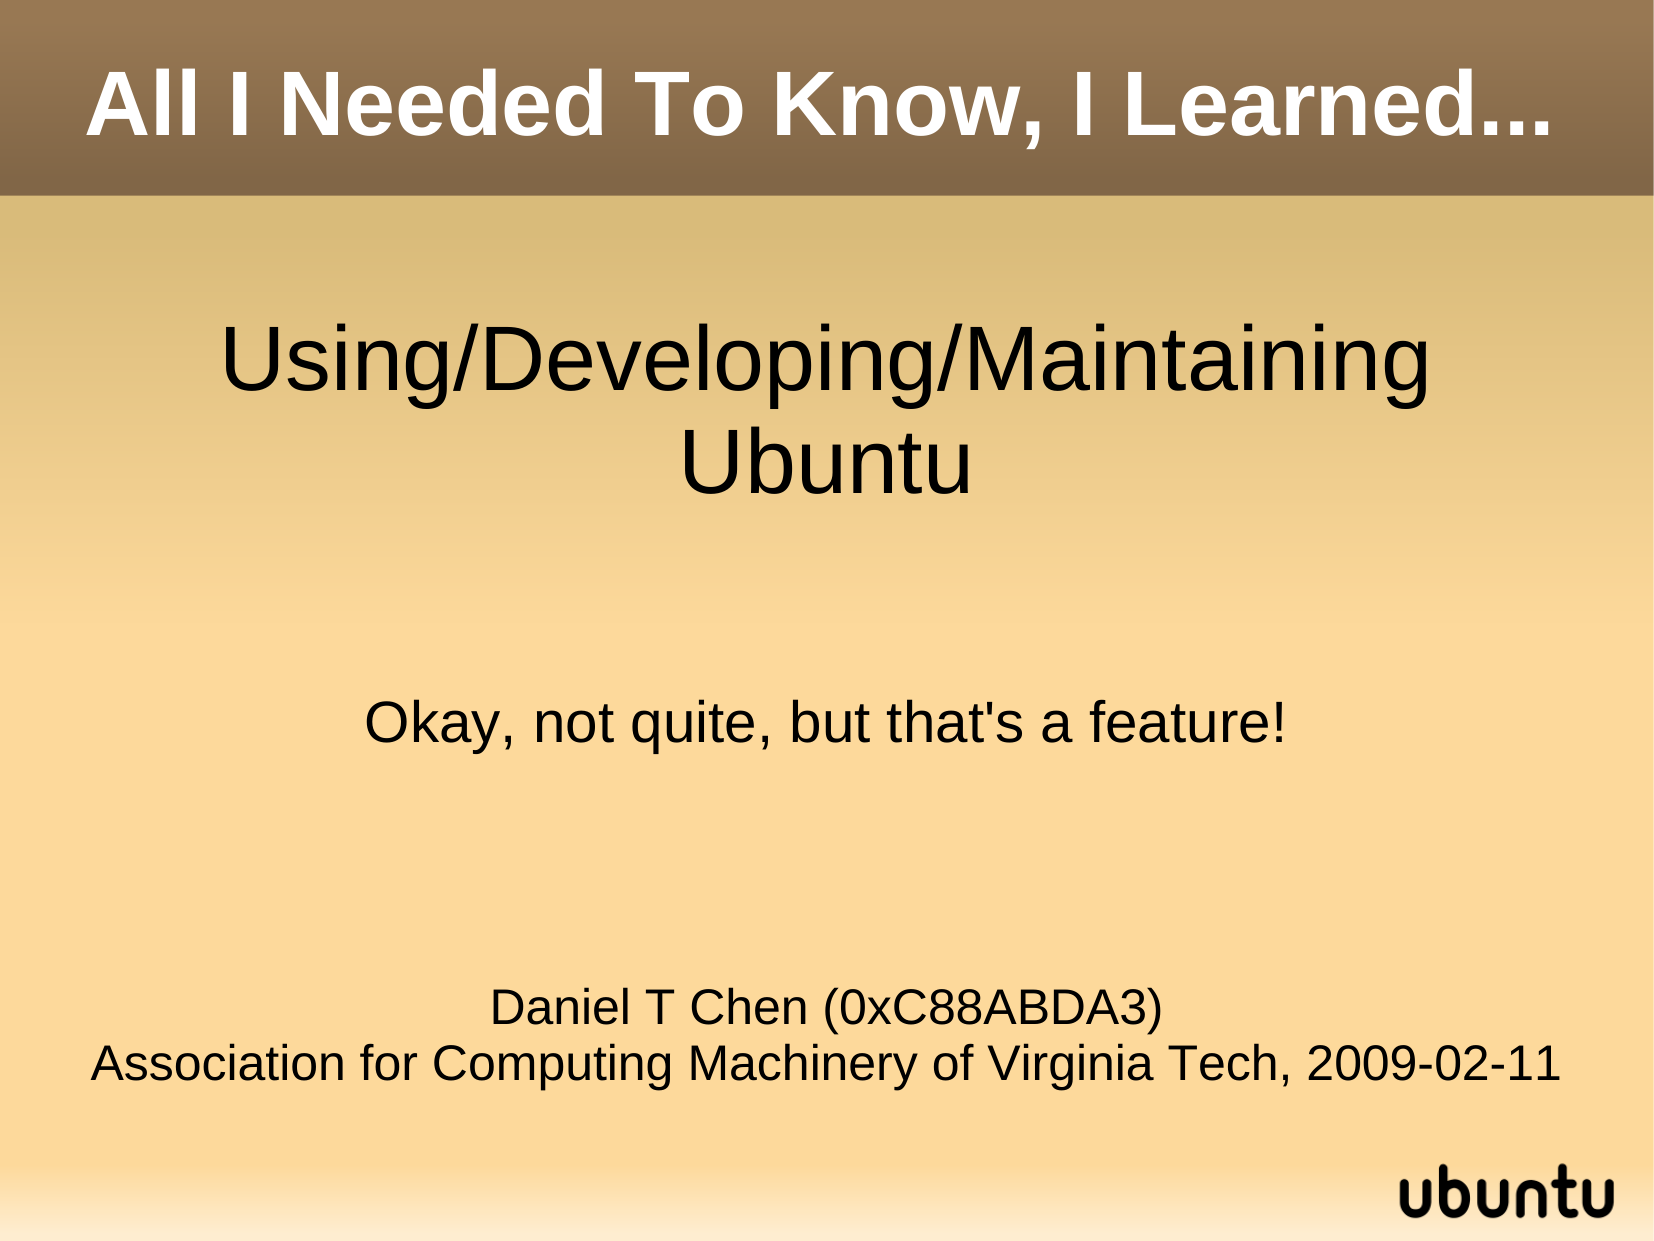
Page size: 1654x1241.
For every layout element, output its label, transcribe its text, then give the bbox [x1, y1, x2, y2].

picture [0, 0, 1654, 1241]
subtitle Using/Developing/Maintaining Ubuntu Okay, not quite, but that's a feature! Daniel T Chen (0xC88ABDA3) Association for Computing Machinery of Virginia Tech, 2009-02-11 [82, 297, 1571, 1102]
title All I Needed To Know, I Learned... [76, 0, 1565, 208]
